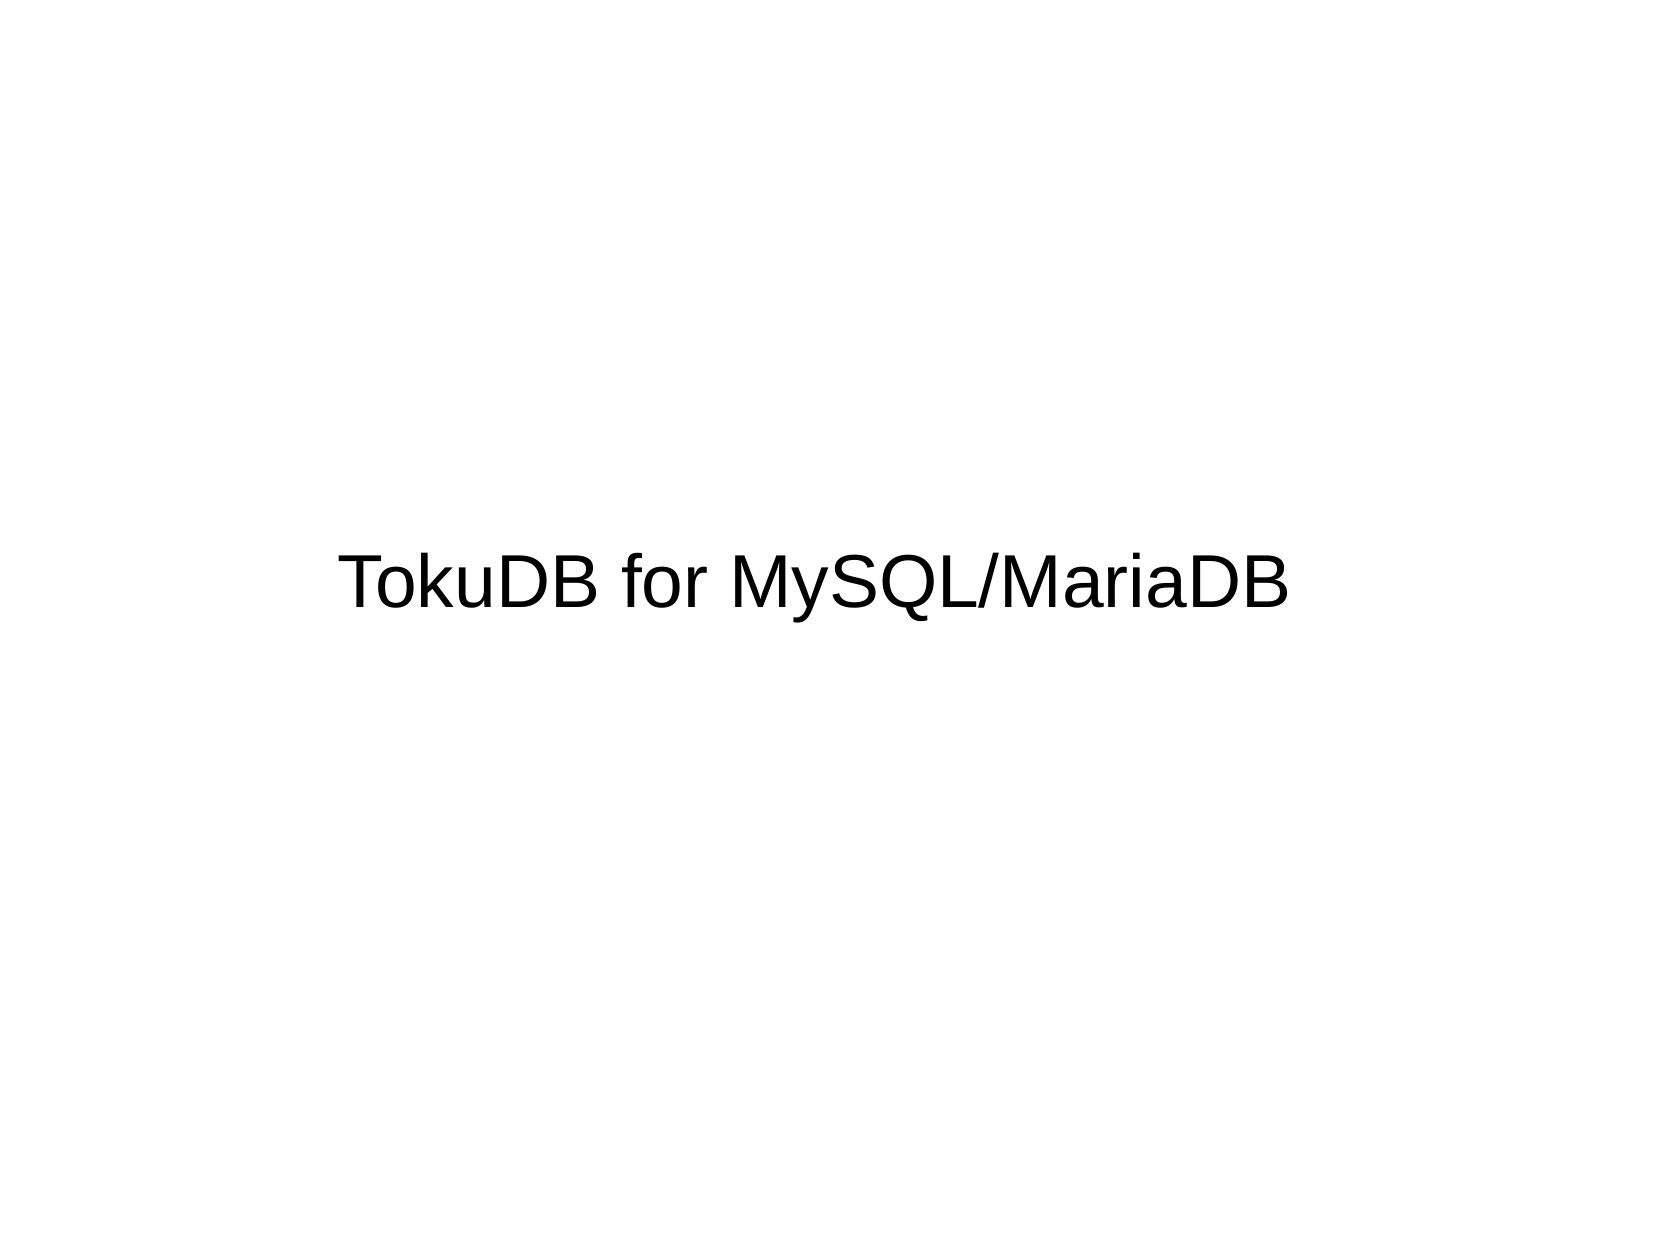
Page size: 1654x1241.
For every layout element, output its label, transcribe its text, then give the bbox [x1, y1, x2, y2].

title TokuDB for MySQL/MariaDB [70, 477, 1560, 686]
